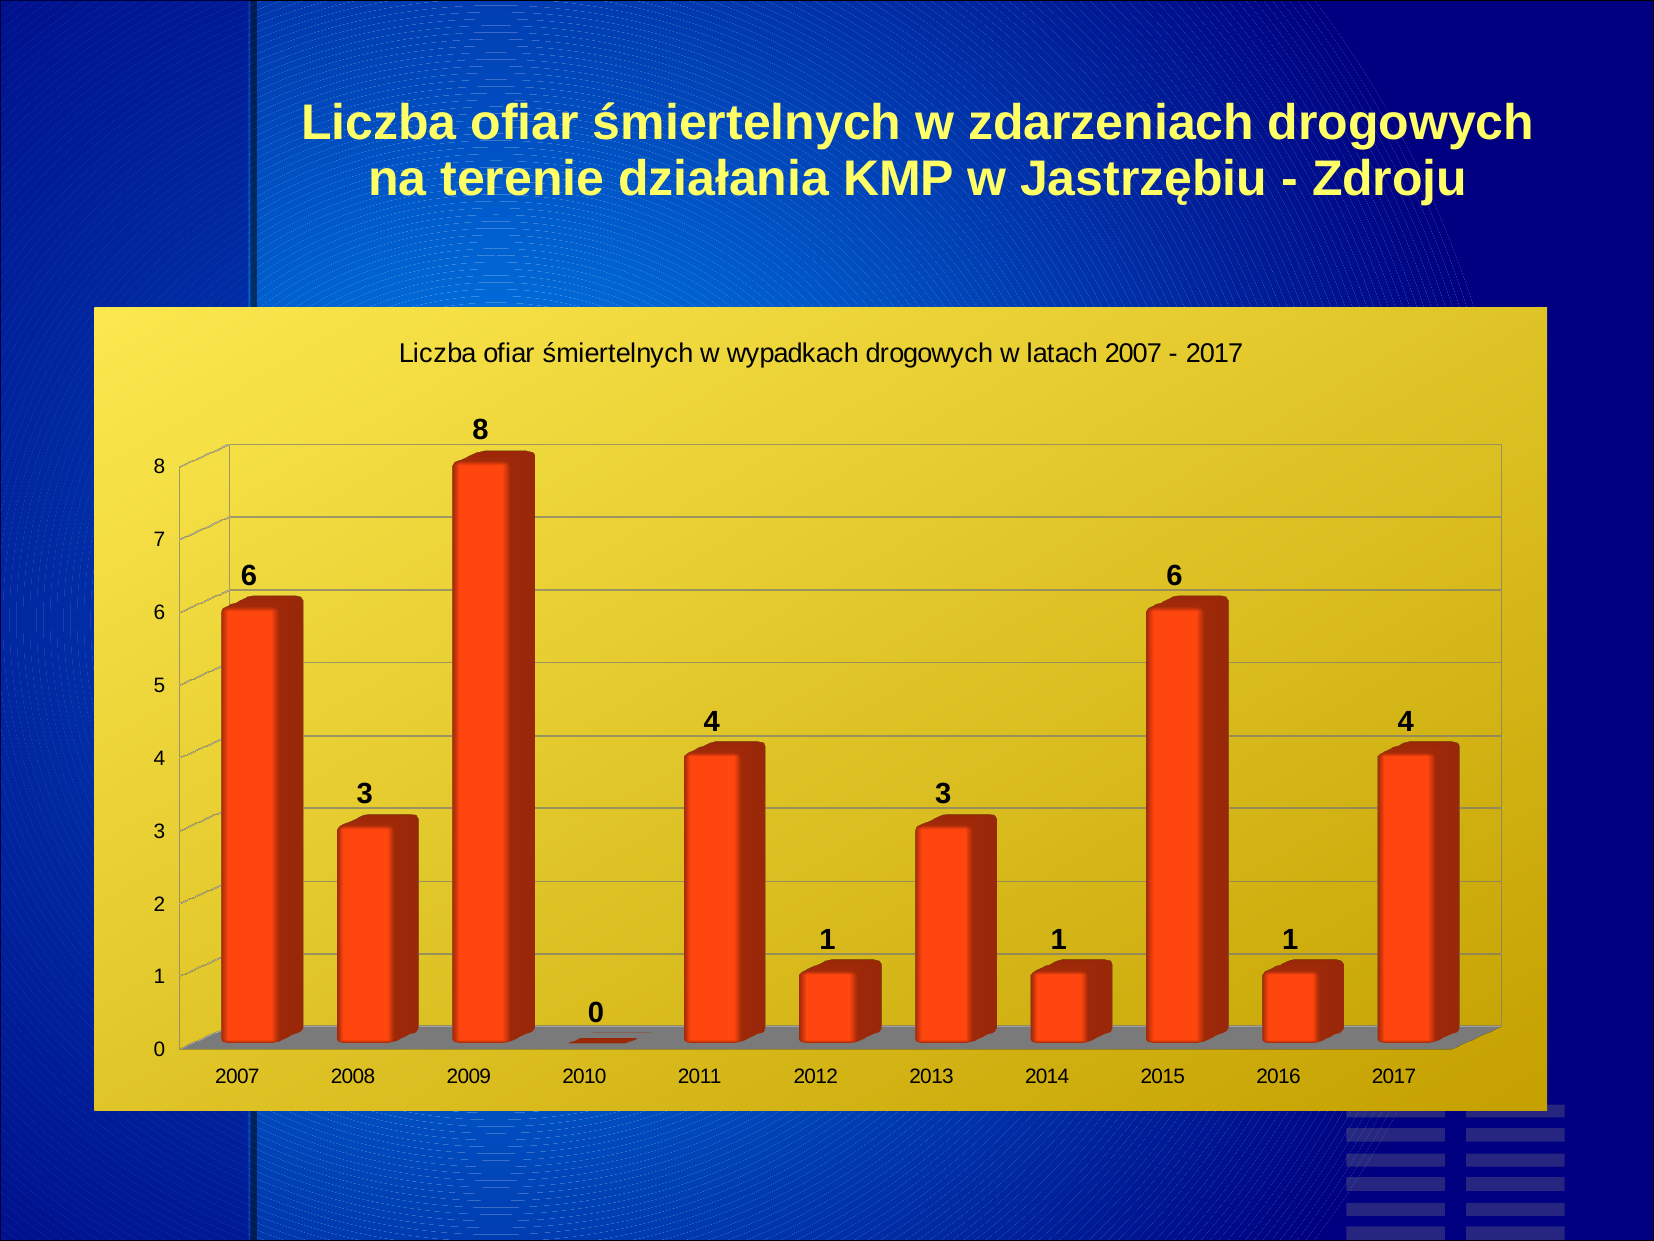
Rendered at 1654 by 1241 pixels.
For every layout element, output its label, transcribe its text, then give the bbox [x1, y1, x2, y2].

chart [94, 307, 1548, 1111]
title Liczba ofiar śmiertelnych w zdarzeniach drogowych na terenie działania KMP w Jastrzębiu - Zdroju [265, 47, 1571, 253]
